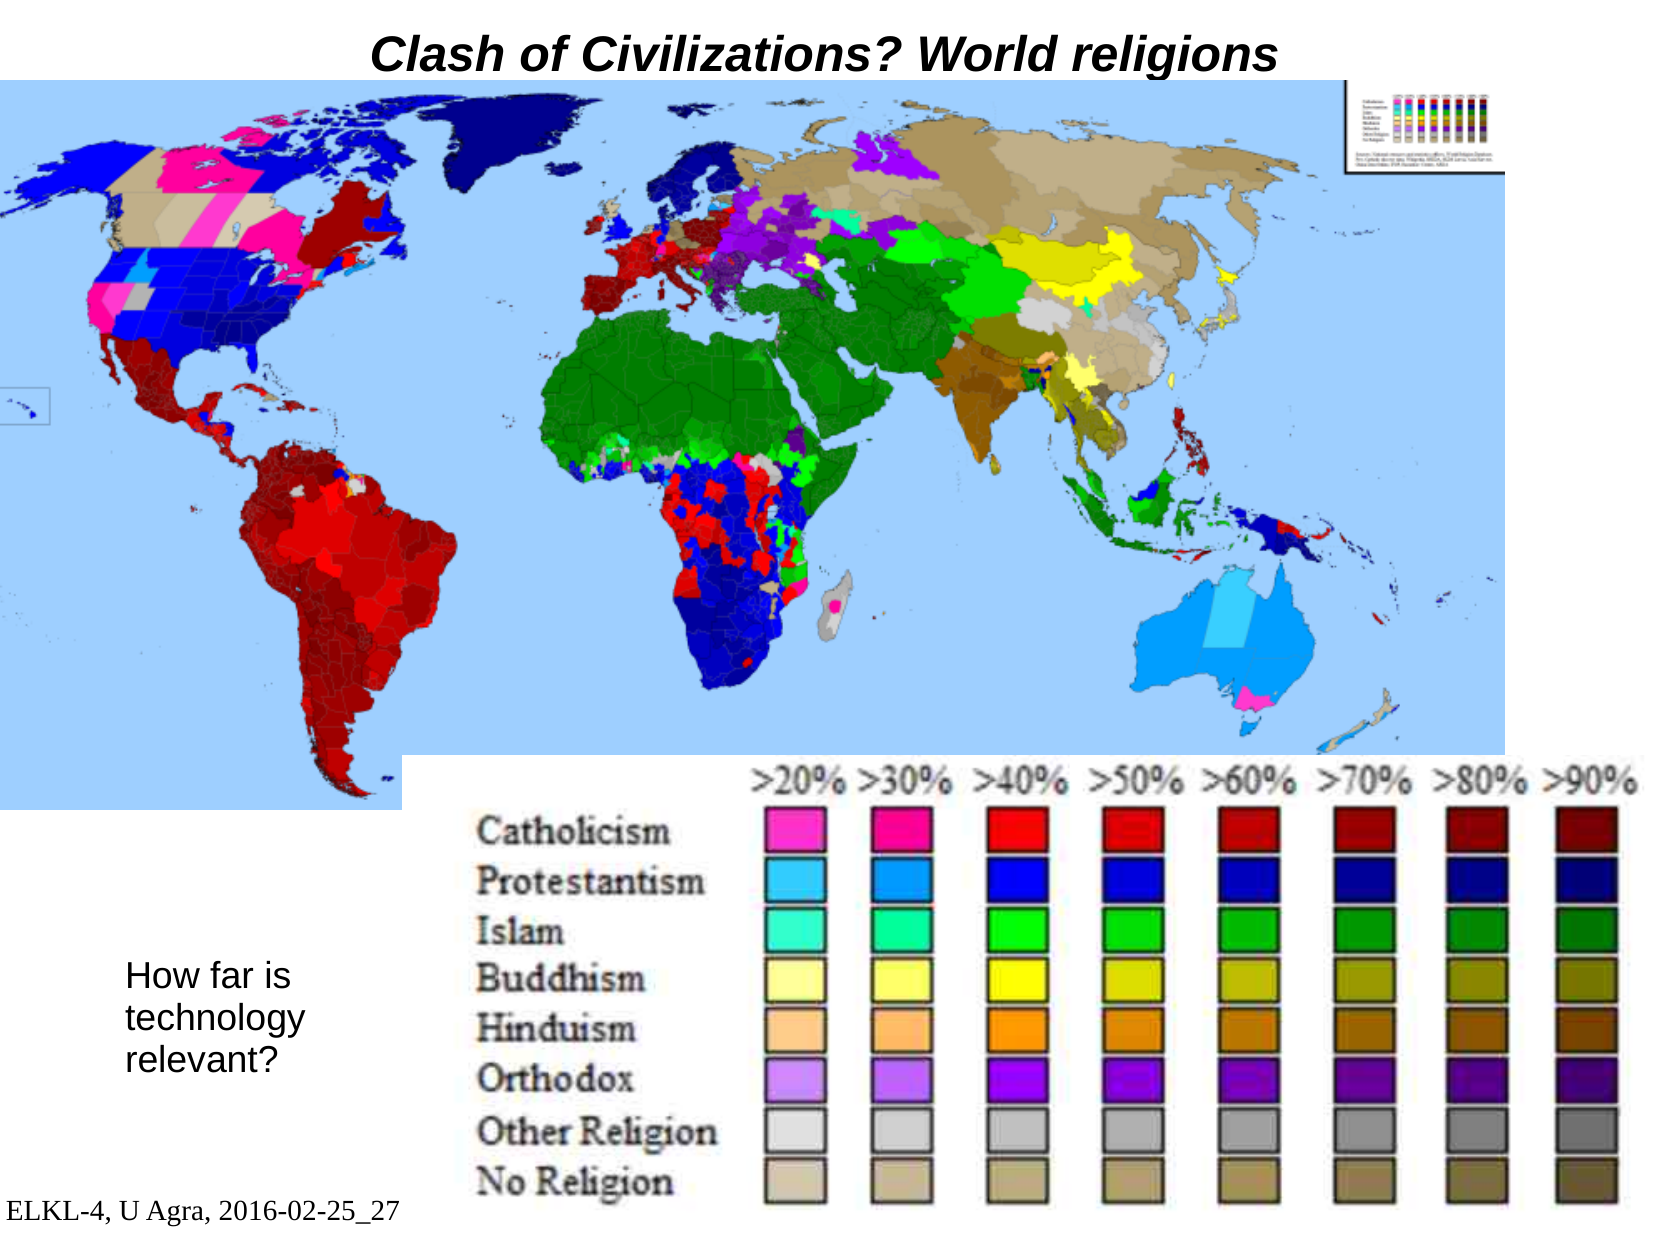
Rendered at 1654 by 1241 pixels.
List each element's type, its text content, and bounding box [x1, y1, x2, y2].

text_box How far is technology relevant? [110, 947, 341, 1089]
picture [0, 80, 1654, 1241]
title Clash of Civilizations? World religions [0, 2, 1654, 106]
